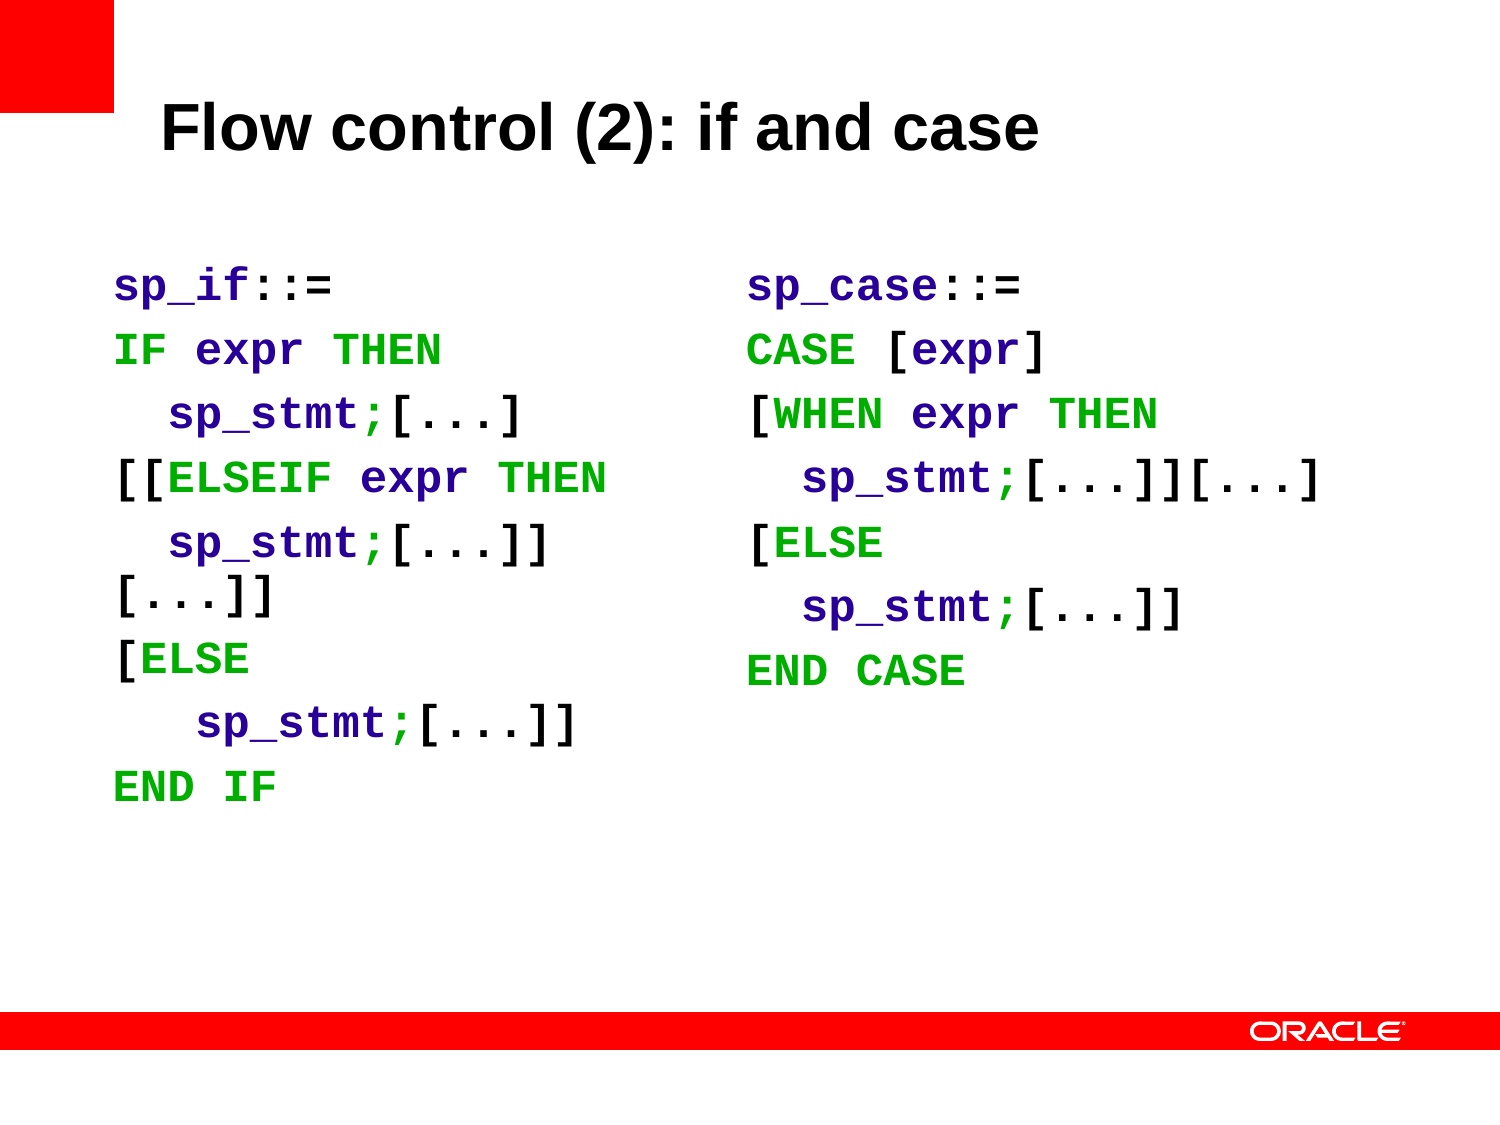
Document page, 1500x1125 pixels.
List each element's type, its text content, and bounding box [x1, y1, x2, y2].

title Flow control (2): if and case [145, 42, 1390, 213]
list sp_case::= CASE [expr] [WHEN expr THEN sp_stmt;[...]][...] [ELSE sp_stmt;[...]] END CASE [745, 262, 1350, 1005]
picture [0, 1012, 1500, 1050]
list sp_if::= IF expr THEN sp_stmt;[...] [[ELSEIF expr THEN sp_stmt;[...]][...]] [ELSE sp_stmt;[...]] END IF [112, 262, 716, 1005]
picture [0, 0, 114, 113]
